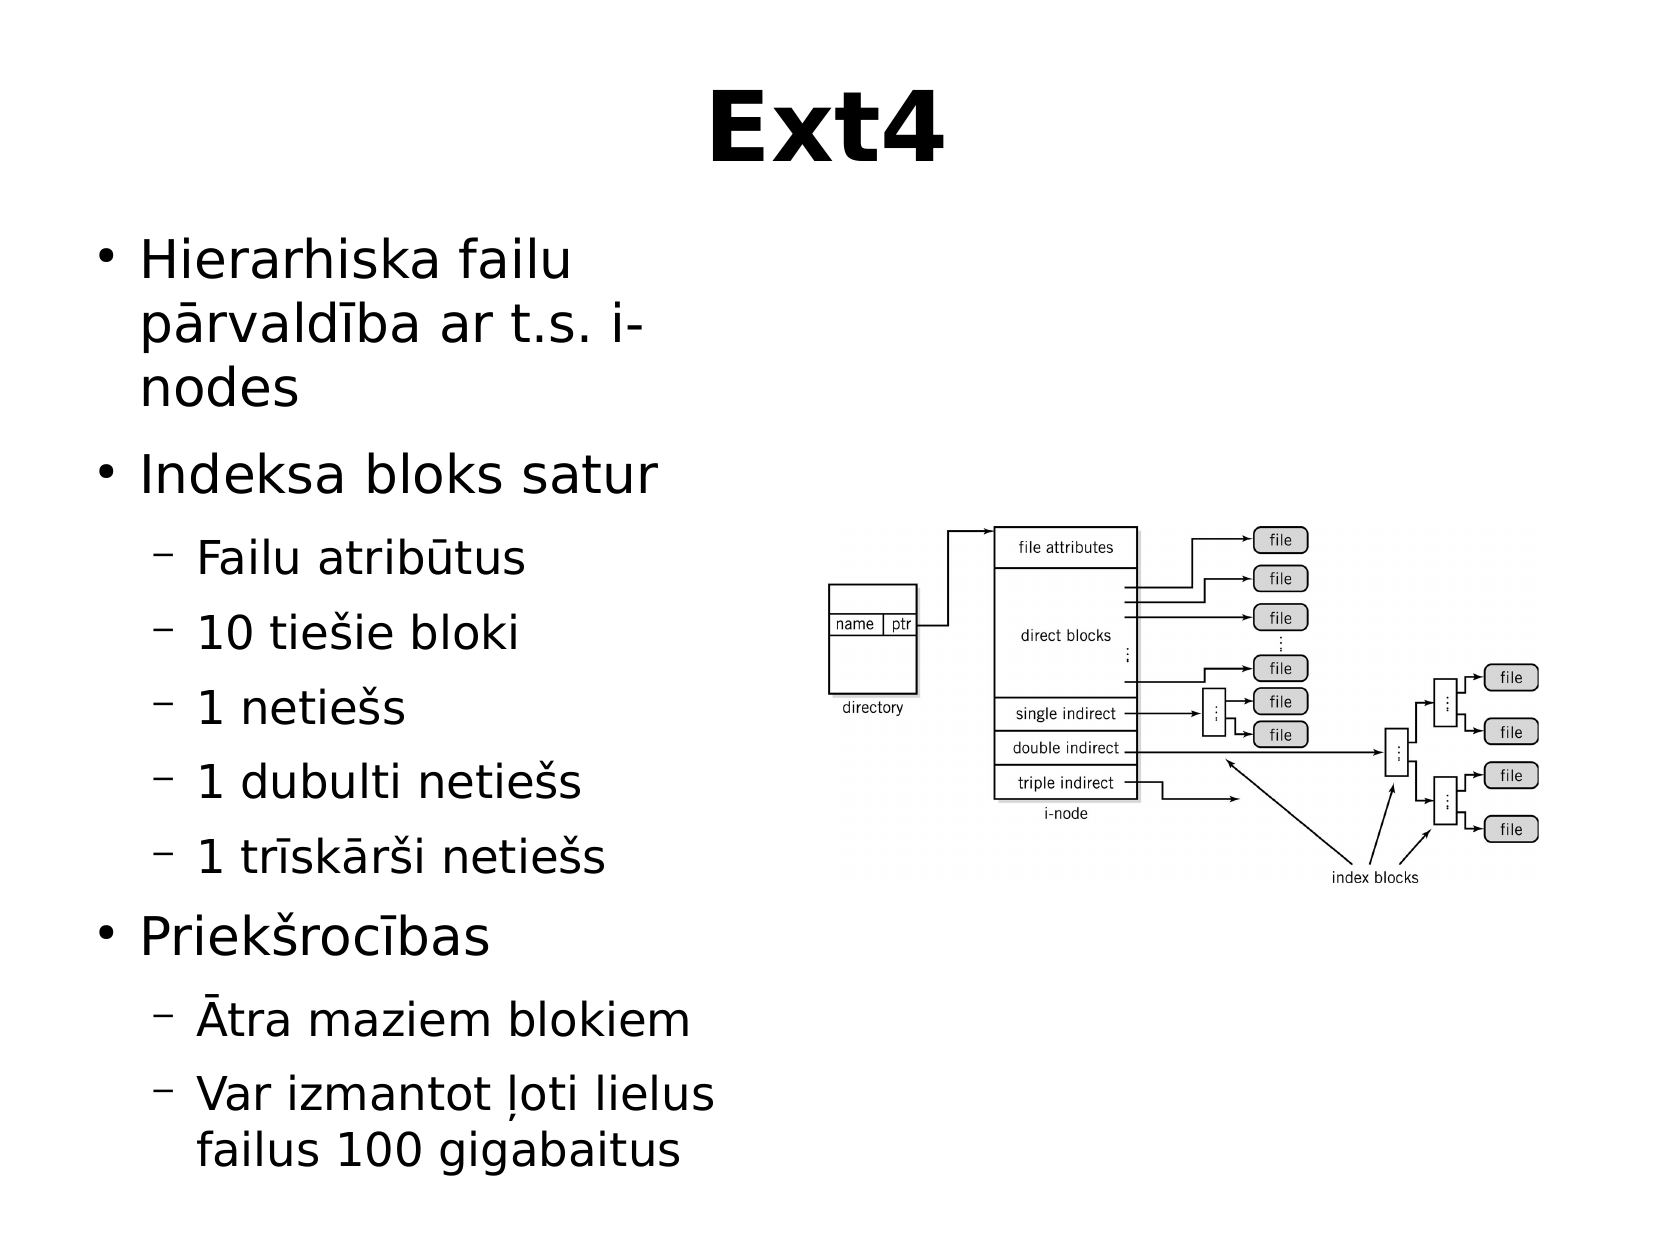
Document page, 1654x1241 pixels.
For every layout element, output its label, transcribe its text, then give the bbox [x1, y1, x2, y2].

list Hierarhiska failu pārvaldība ar t.s. i-nodes Indeksa bloks satur Failu atribūtus 10 tiešie bloki 1 netiešs 1 dubulti netiešs 1 trīskārši netiešs Priekšrocības Ātra maziem blokiem Var izmantot ļoti lielus failus 100 gigabaitus [82, 225, 793, 1186]
picture [828, 349, 1539, 1060]
title Ext4 [82, 49, 1571, 196]
